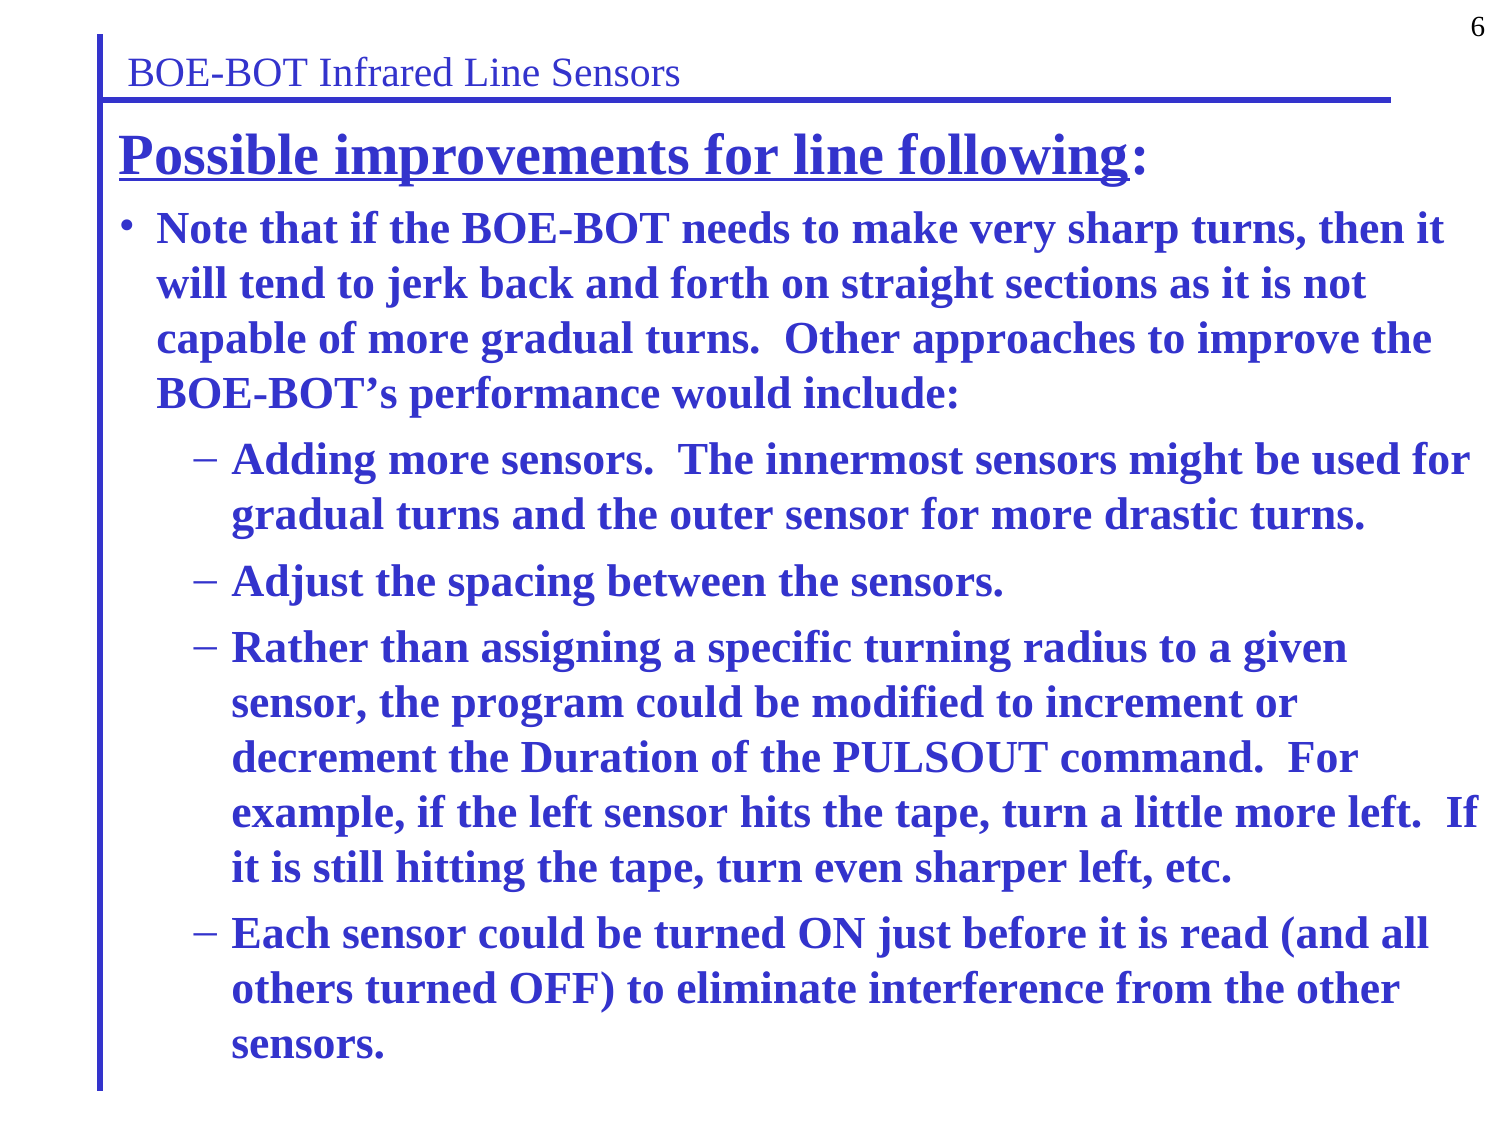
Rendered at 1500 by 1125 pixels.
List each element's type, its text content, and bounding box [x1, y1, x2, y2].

text_box <number> [1187, 0, 1500, 76]
text_box BOE-BOT Infrared Line Sensors [112, 37, 1450, 88]
text_box Possible improvements for line following: Note that if the BOE-BOT needs to make very sharp turns, then it will tend to jerk back and forth on straight sections as it is not capable of more gradual turns. Other approaches to improve the BOE-BOT’s performance would include: Adding more sensors. The innermost sensors might be used for gradual turns and the outer sensor for more drastic turns. Adjust the spacing between the sensors. Rather than assigning a specific turning radius to a given sensor, the program could be modified to increment or decrement the Duration of the PULSOUT command. For example, if the left sensor hits the tape, turn a little more left. If it is still hitting the tape, turn even sharper left, etc. Each sensor could be turned ON just before it is read (and all others turned OFF) to eliminate interference from the other sensors. [104, 108, 1500, 1125]
